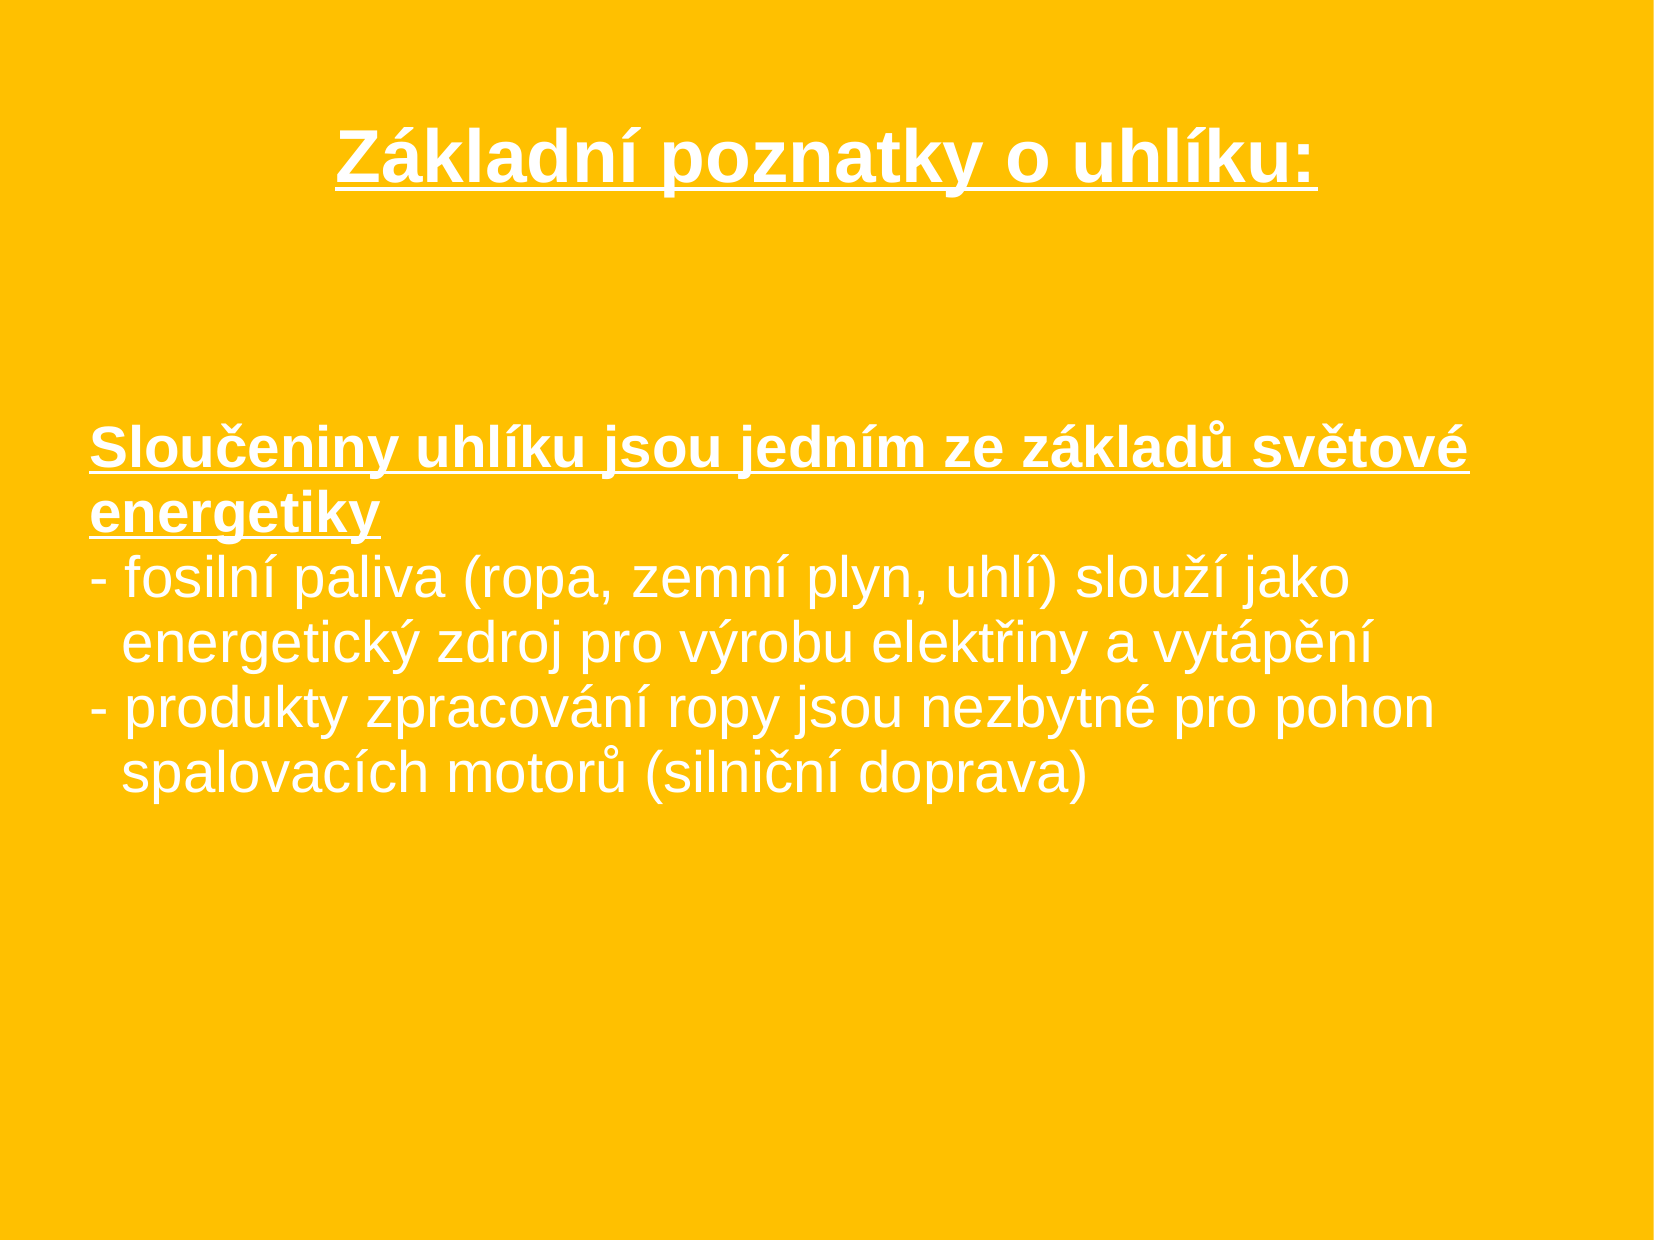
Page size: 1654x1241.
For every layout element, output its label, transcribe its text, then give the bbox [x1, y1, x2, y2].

text_box Sloučeniny uhlíku jsou jedním ze základů světové energetiky - fosilní paliva (ropa, zemní plyn, uhlí) slouží jako energetický zdroj pro výrobu elektřiny a vytápění - produkty zpracování ropy jsou nezbytné pro pohon spalovacích motorů (silniční doprava) [74, 351, 1580, 1038]
title Základní poznatky o uhlíku: [82, 49, 1571, 257]
